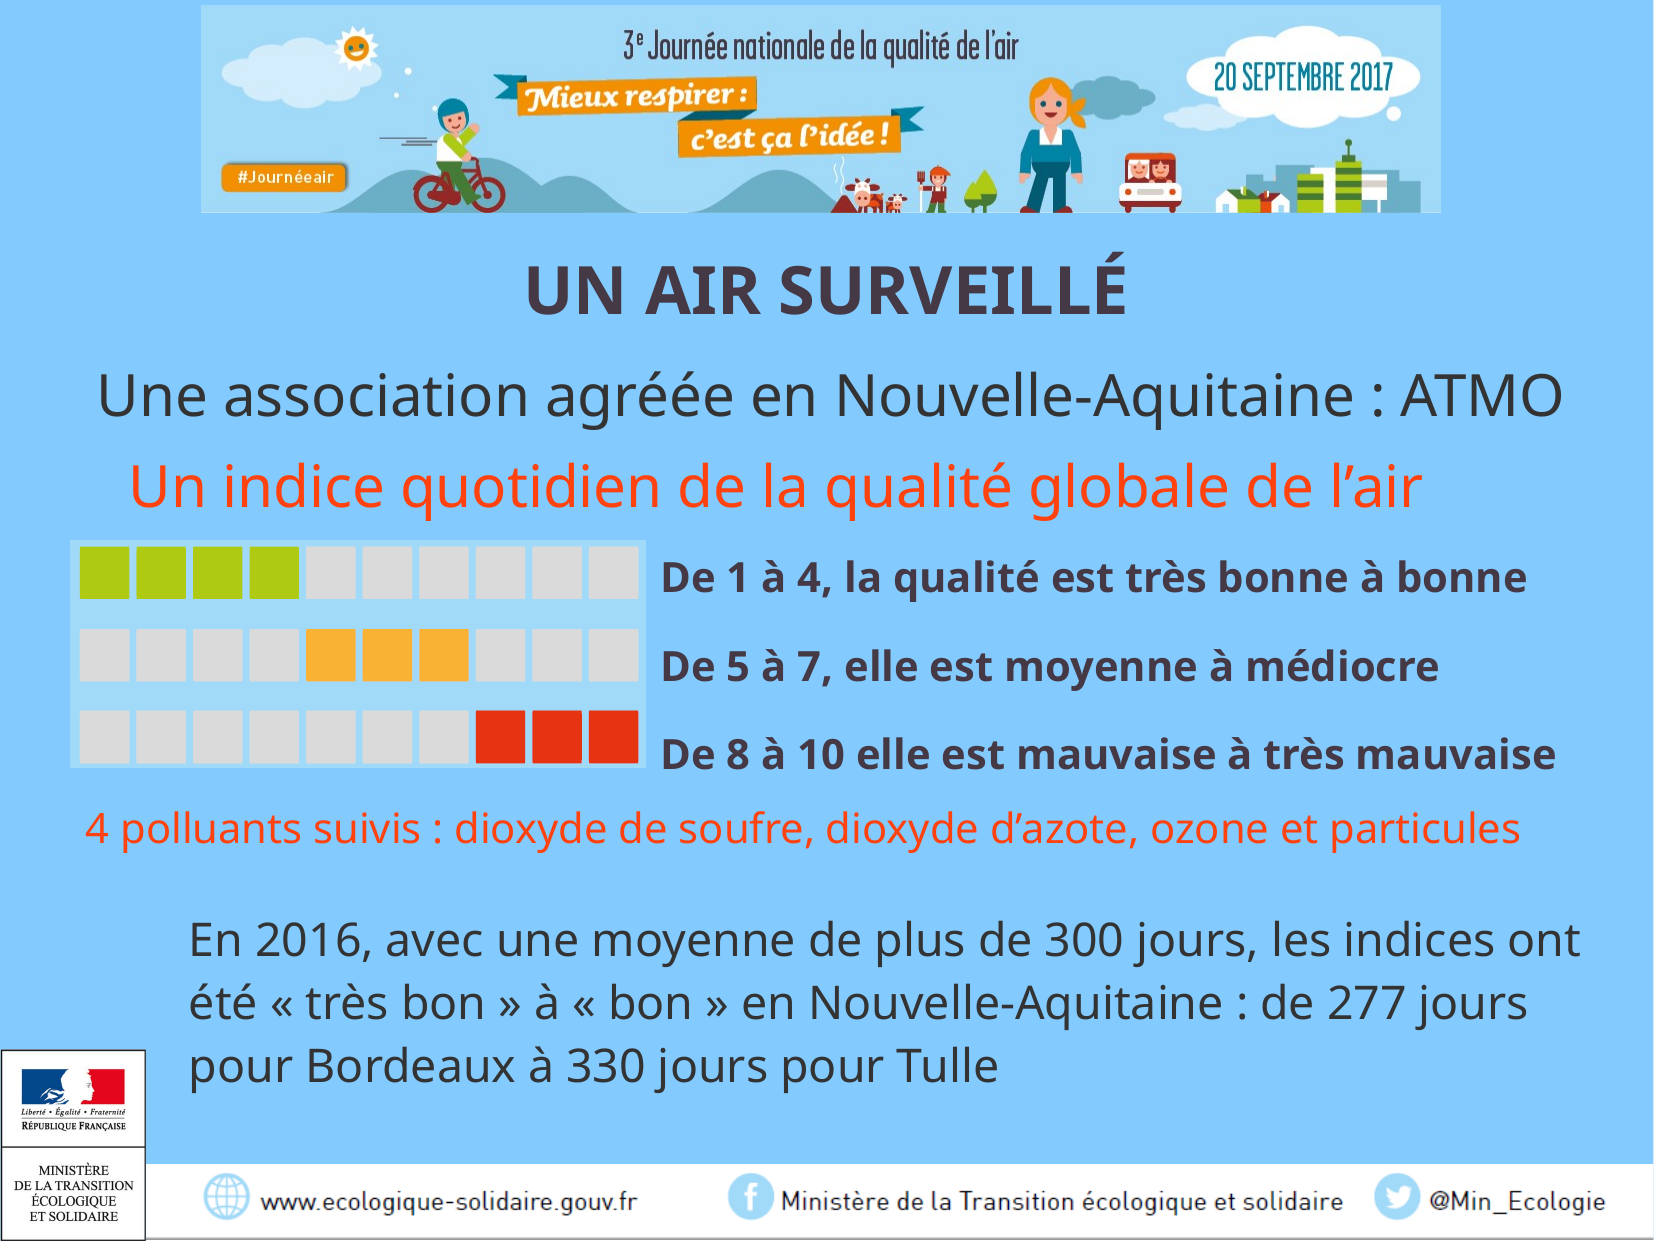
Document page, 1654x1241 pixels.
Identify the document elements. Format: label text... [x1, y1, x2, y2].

picture [0, 1049, 1654, 1241]
picture [70, 540, 645, 768]
text_box 4 polluants suivis : dioxyde de soufre, dioxyde d’azote, ozone et particules [70, 791, 1654, 875]
text_box UN AIR SURVEILLÉ [0, 236, 1654, 359]
text_box De 1 à 4, la qualité est très bonne à bonne De 5 à 7, elle est moyenne à médiocre De 8 à 10 elle est mauvaise à très mauvaise [645, 540, 1630, 790]
text_box Un indice quotidien de la qualité globale de l’air [56, 437, 1512, 532]
text_box En 2016, avec une moyenne de plus de 300 jours, les indices ont été « très bon » à « bon » en Nouvelle-Aquitaine : de 277 jours pour Bordeaux à 330 jours pour Tulle [188, 906, 1630, 1099]
picture [201, 5, 1441, 213]
text_box Une association agréée en Nouvelle-Aquitaine : ATMO [47, 346, 1630, 438]
